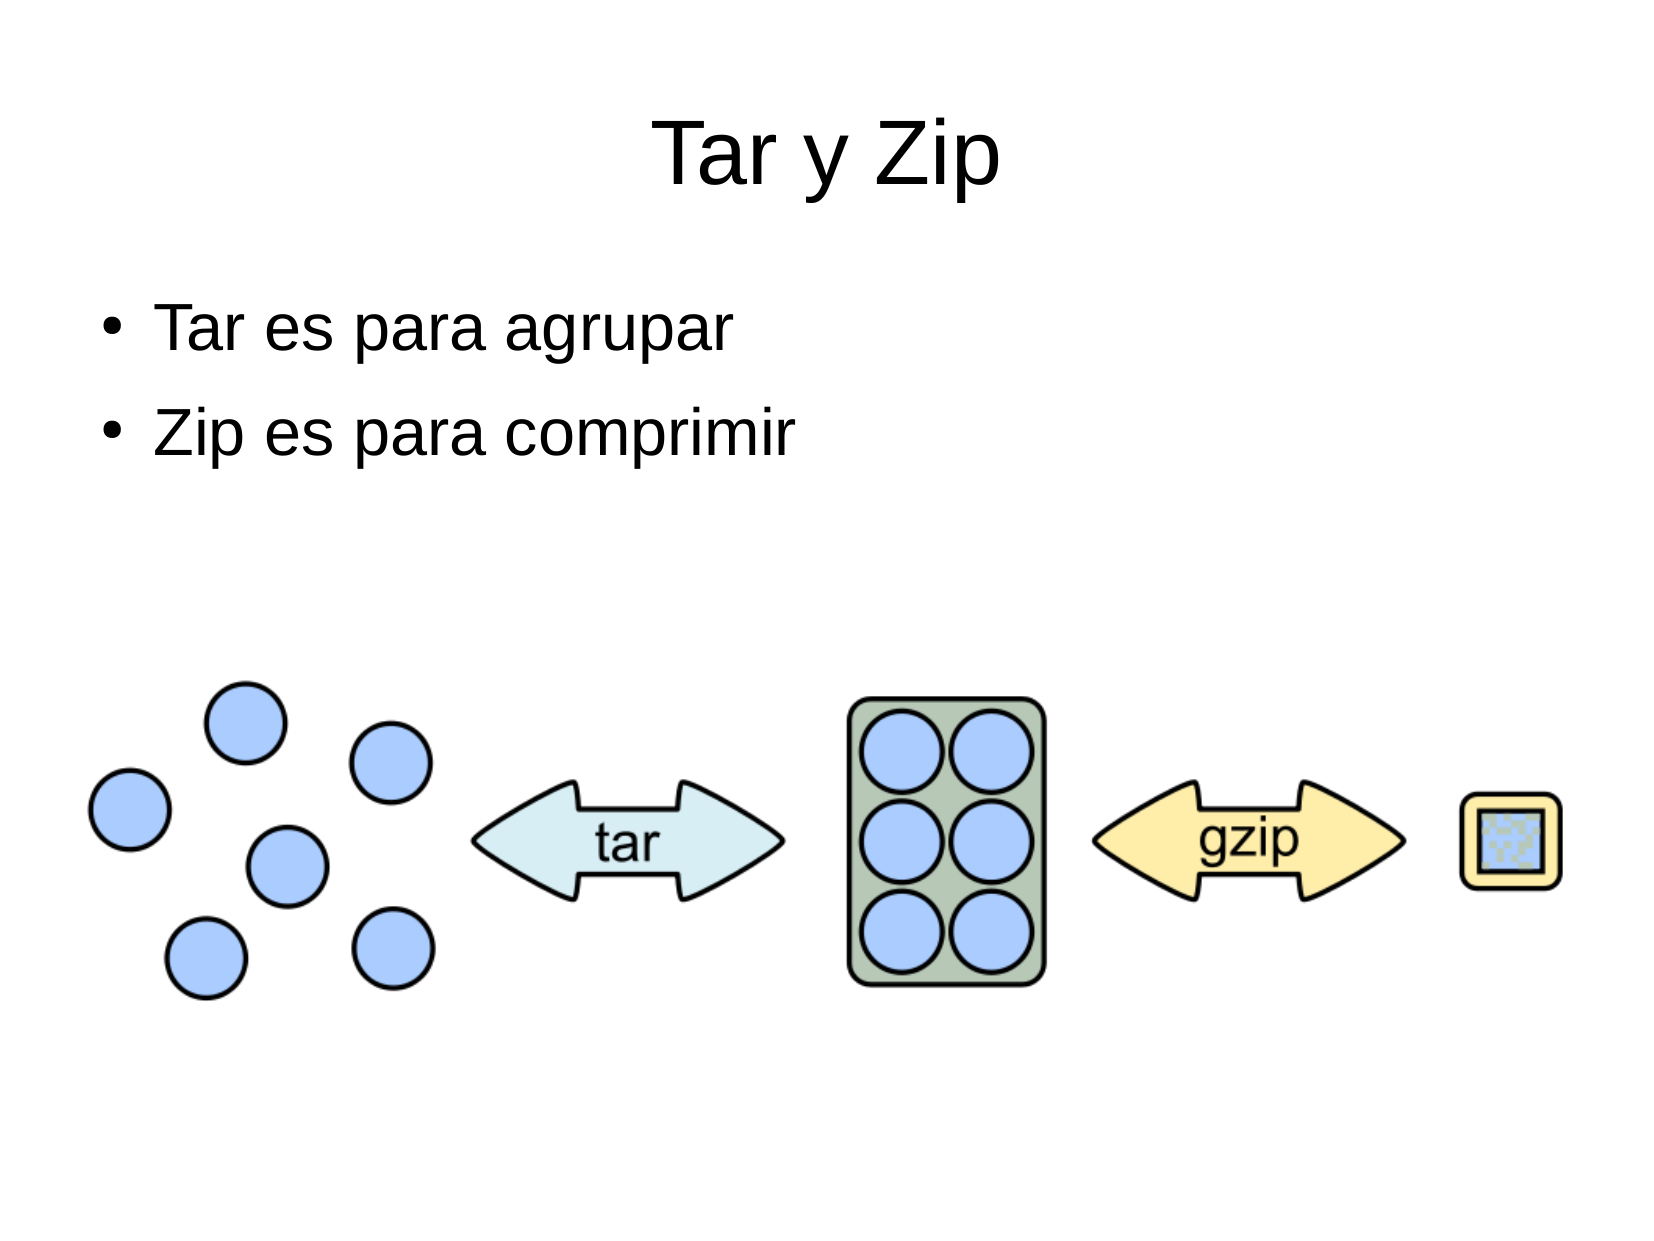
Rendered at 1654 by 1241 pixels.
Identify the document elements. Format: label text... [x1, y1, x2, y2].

list Tar es para agrupar Zip es para comprimir [82, 290, 1571, 526]
title Tar y Zip [82, 49, 1571, 257]
picture [50, 637, 1613, 1043]
